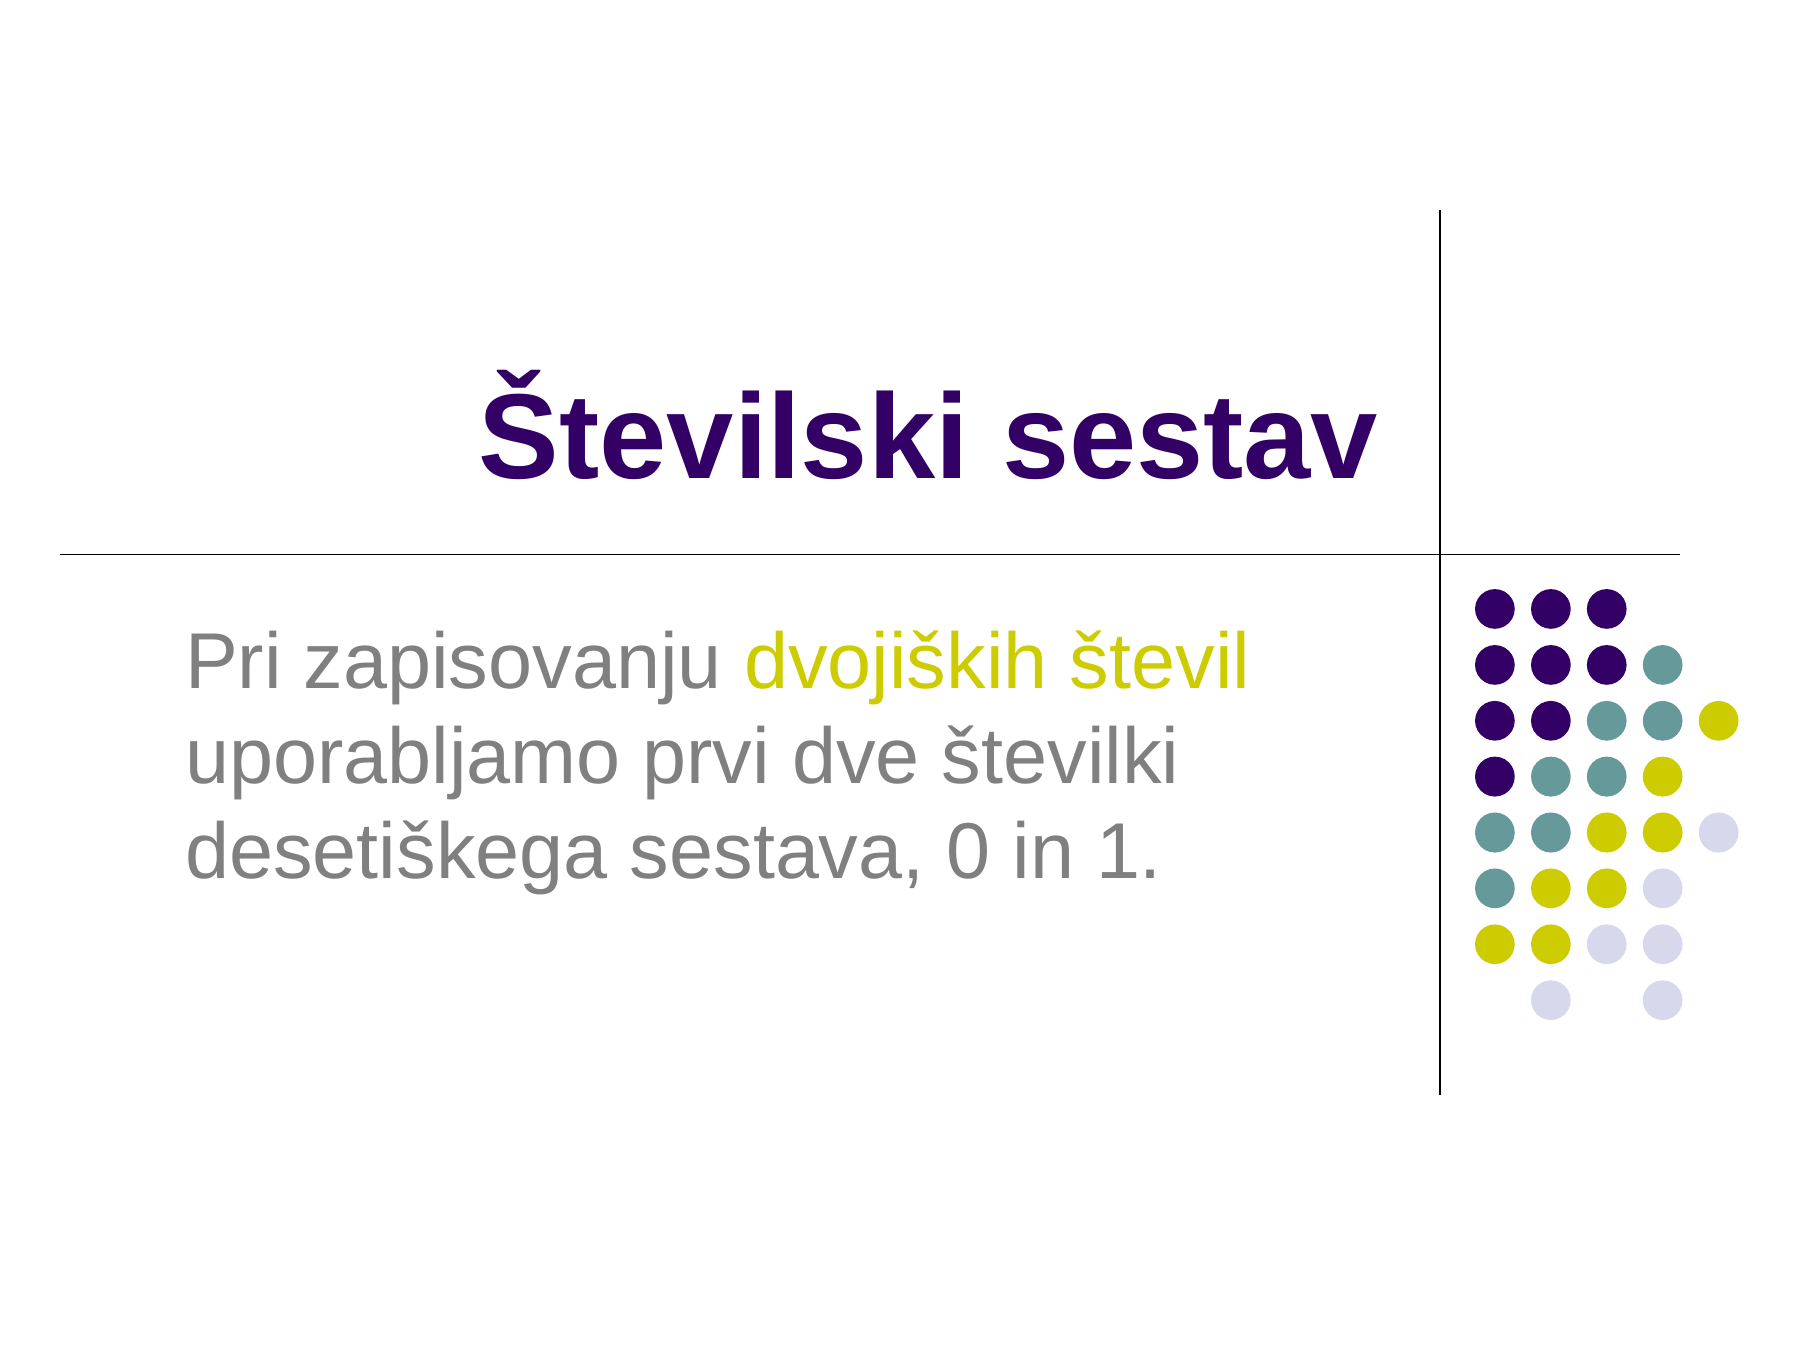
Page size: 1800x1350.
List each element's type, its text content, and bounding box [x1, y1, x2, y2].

text_box Pri zapisovanju dvojiških števil uporabljamo prvi dve številki desetiškega sestava, 0 in 1. [167, 600, 1398, 1133]
title Številski sestav [62, 91, 1398, 512]
